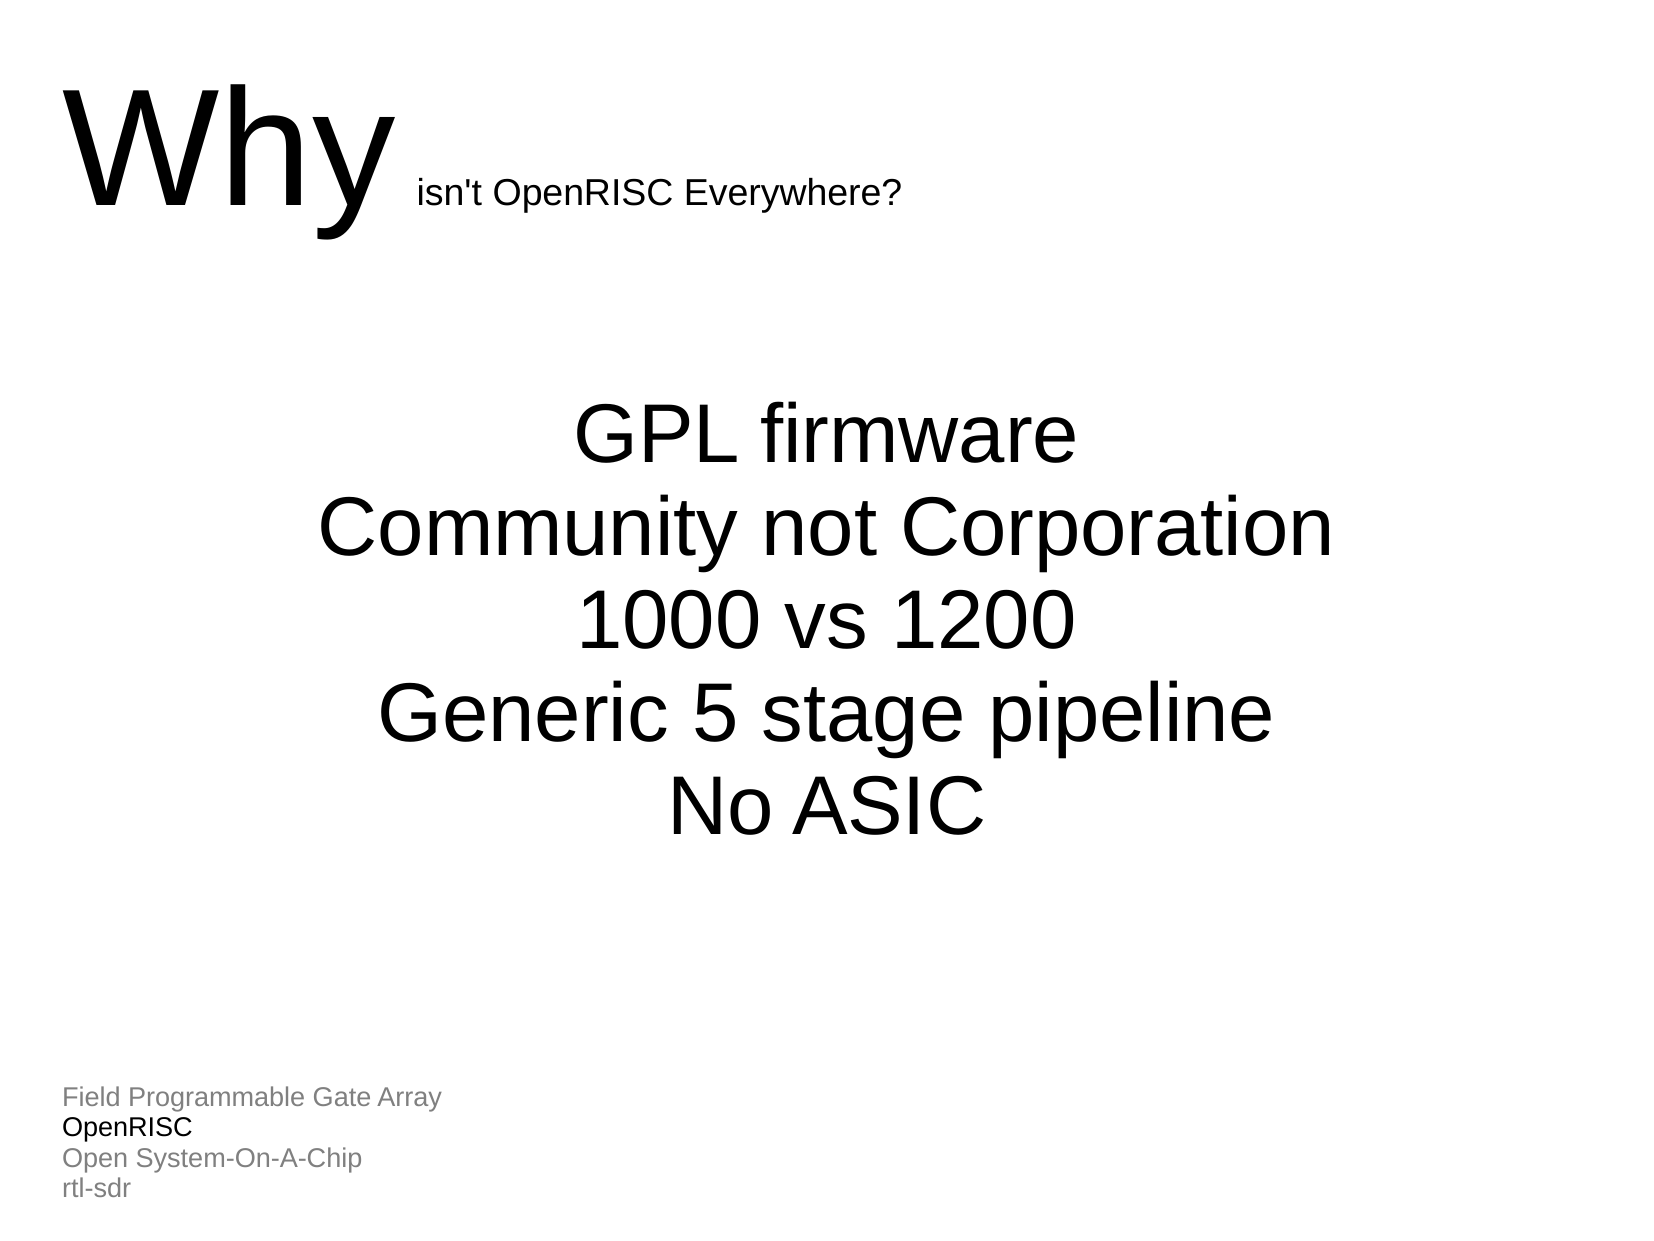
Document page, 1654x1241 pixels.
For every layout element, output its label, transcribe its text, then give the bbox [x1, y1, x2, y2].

text_box Why isn't OpenRISC Everywhere? [47, 47, 918, 249]
text_box Field Programmable Gate Array OpenRISC Open System-On-A-Chip rtl-sdr [47, 1074, 457, 1211]
text_box GPL firmware Community not Corporation 1000 vs 1200 Generic 5 stage pipeline No ASIC [303, 380, 1351, 861]
